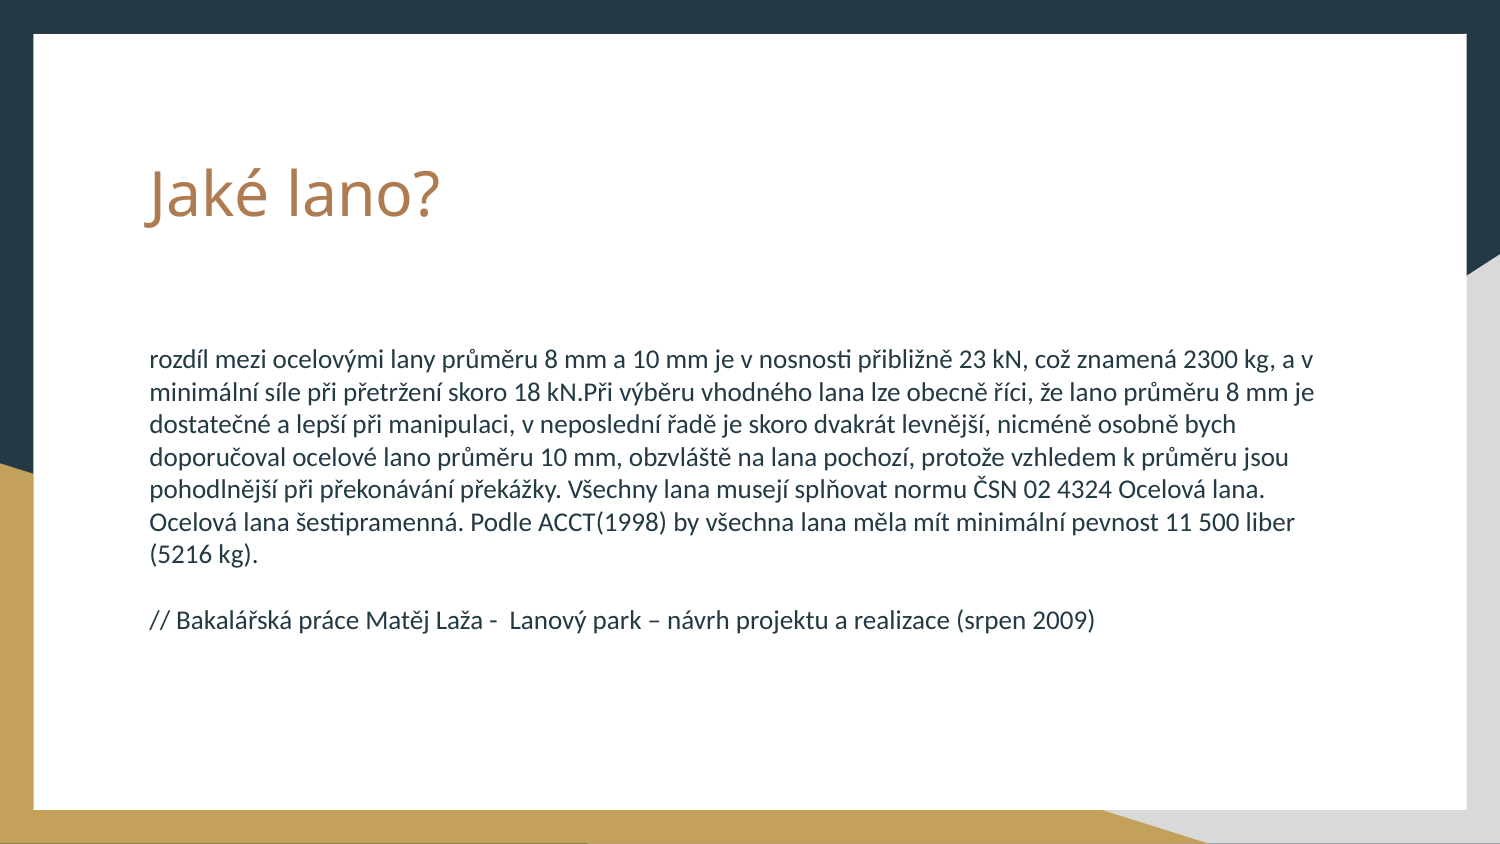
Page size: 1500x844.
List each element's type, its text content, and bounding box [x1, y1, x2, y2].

list rozdíl mezi ocelovými lany průměru 8 mm a 10 mm je v nosnosti přibližně 23 kN, což znamená 2300 kg, a v minimální síle při přetržení skoro 18 kN.Při výběru vhodného lana lze obecně říci, že lano průměru 8 mm je dostatečné a lepší při manipulaci, v neposlední řadě je skoro dvakrát levnější, nicméně osobně bych doporučoval ocelové lano průměru 10 mm, obzvláště na lana pochozí, protože vzhledem k průměru jsou pohodlnější při překonávání překážky. Všechny lana musejí splňovat normu ČSN 02 4324 Ocelová lana. Ocelová lana šestipramenná. Podle ACCT(1998) by všechna lana měla mít minimální pevnost 11 500 liber (5216 kg). // Bakalářská práce Matěj Laža - Lanový park – návrh projektu a realizace (srpen 2009) [134, 326, 1366, 729]
title Jaké lano? [134, 138, 1366, 296]
